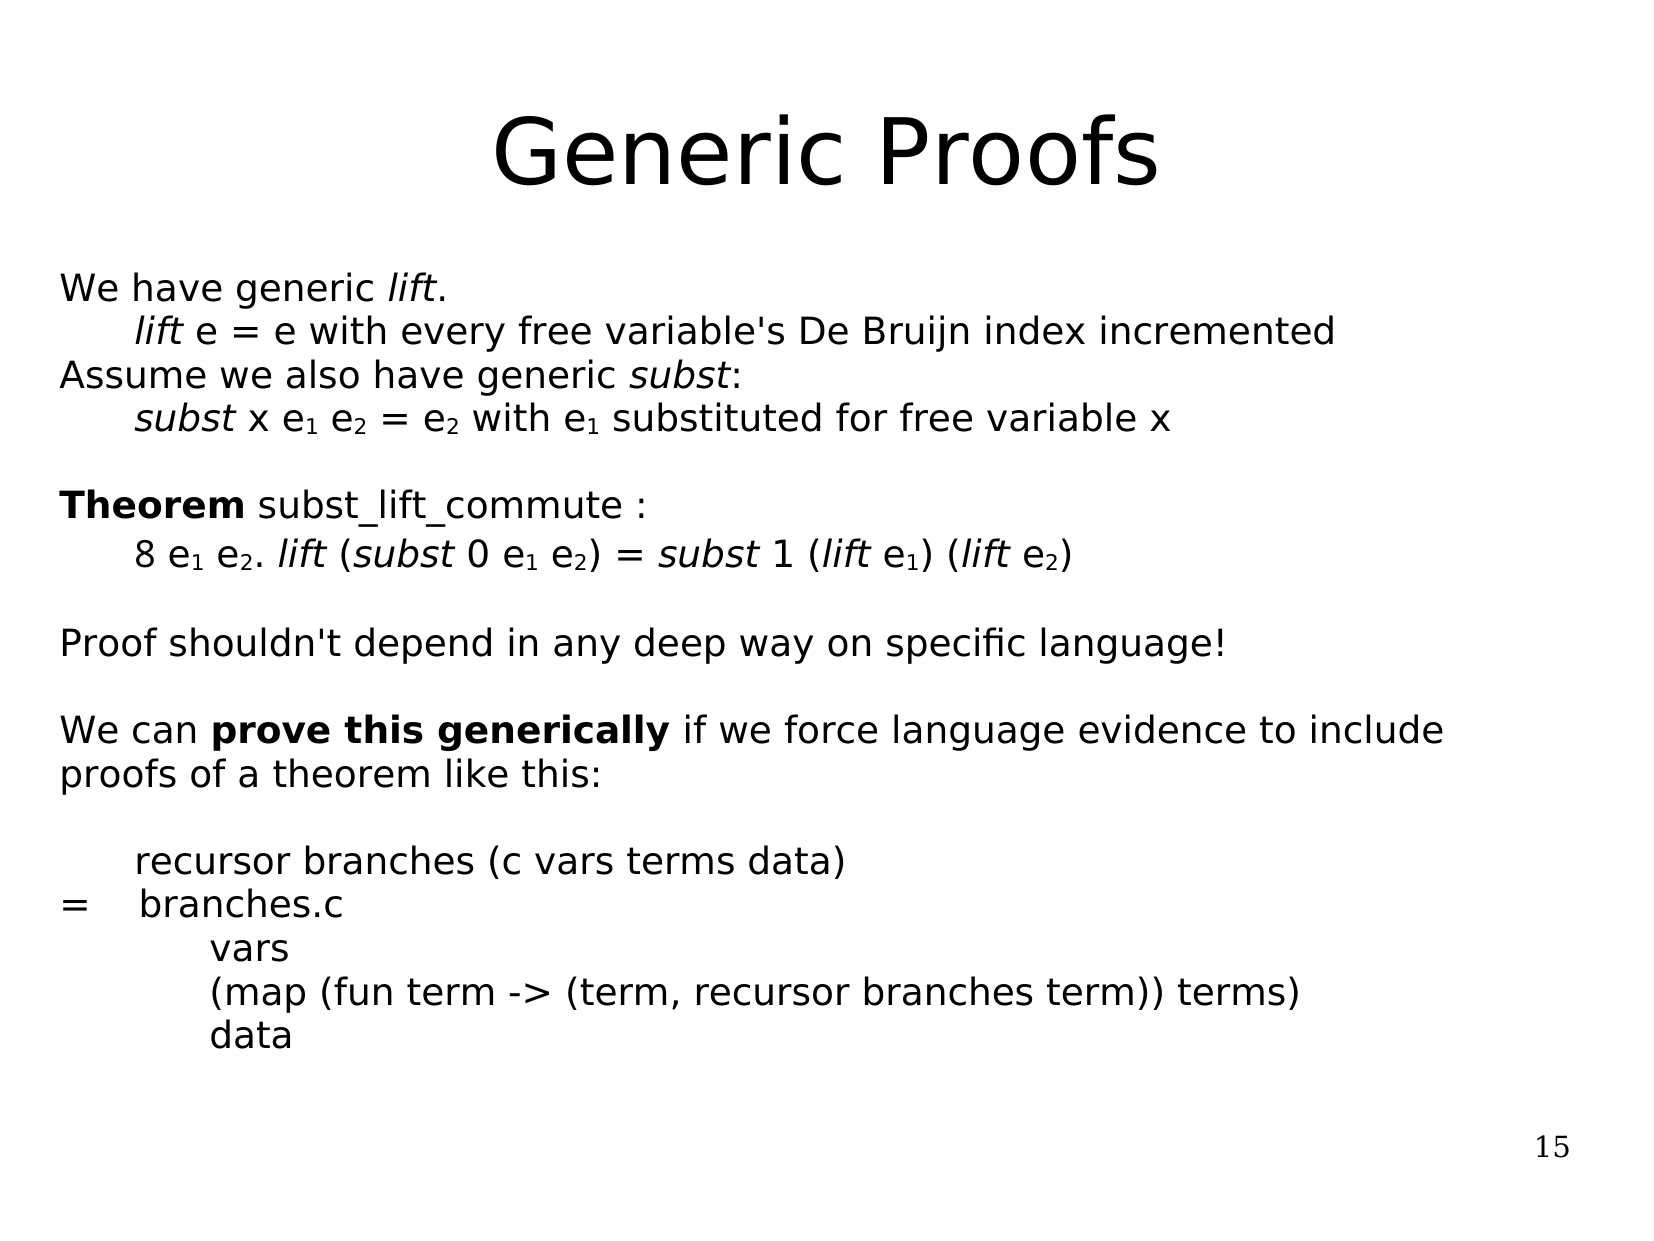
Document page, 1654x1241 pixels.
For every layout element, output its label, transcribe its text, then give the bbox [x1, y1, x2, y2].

text_box We have generic lift. lift e = e with every free variable's De Bruijn index incremented Assume we also have generic subst: subst x e1 e2 = e2 with e1 substituted for free variable x Theorem subst_lift_commute : 8 e1 e2. lift (subst 0 e1 e2) = subst 1 (lift e1) (lift e2) Proof shouldn't depend in any deep way on specific language! We can prove this generically if we force language evidence to include proofs of a theorem like this: recursor branches (c vars terms data) = branches.c vars (map (fun term -> (term, recursor branches term)) terms) data [44, 259, 1567, 1097]
title Generic Proofs [82, 56, 1571, 250]
